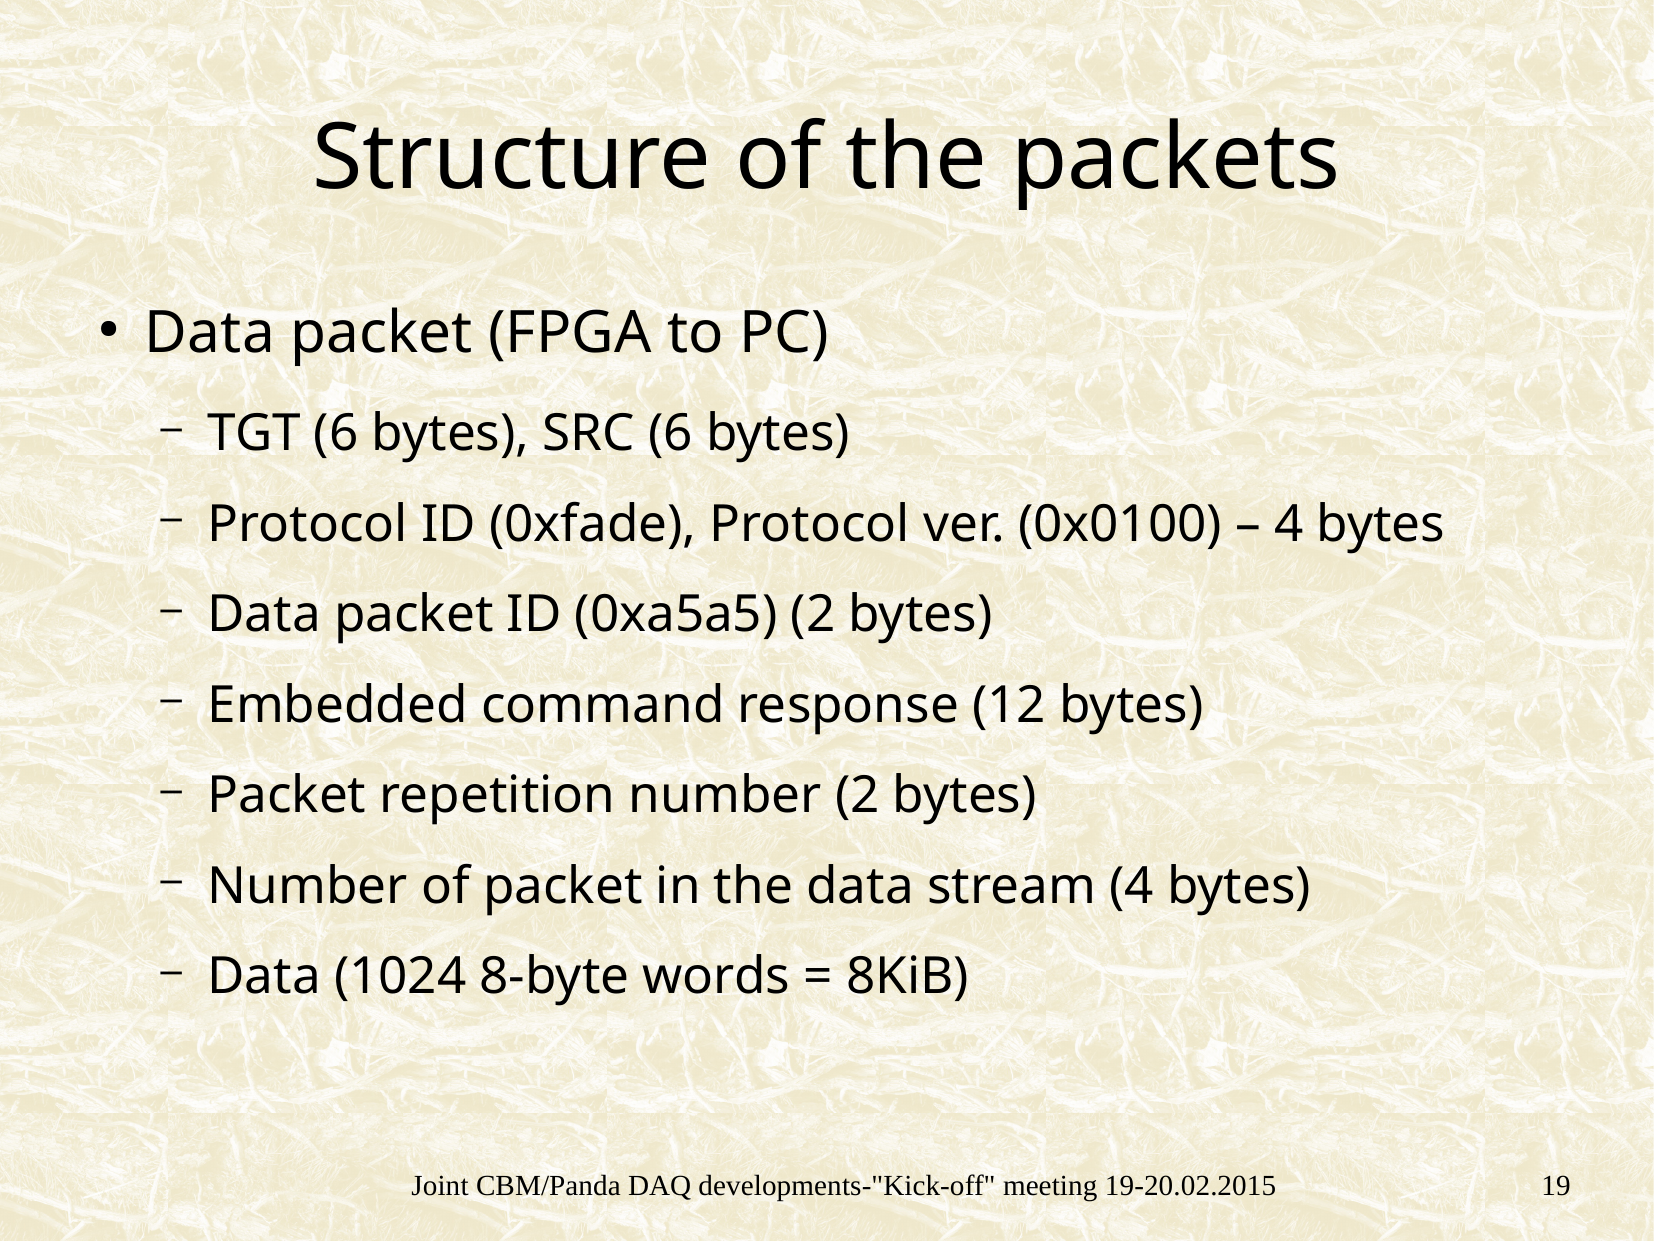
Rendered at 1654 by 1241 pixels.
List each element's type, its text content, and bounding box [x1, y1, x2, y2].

list Data packet (FPGA to PC) TGT (6 bytes), SRC (6 bytes) Protocol ID (0xfade), Protocol ver. (0x0100) – 4 bytes Data packet ID (0xa5a5) (2 bytes) Embedded command response (12 bytes) Packet repetition number (2 bytes) Number of packet in the data stream (4 bytes) Data (1024 8-byte words = 8KiB) [82, 290, 1538, 1010]
picture [0, 0, 1654, 1241]
title Structure of the packets [82, 49, 1571, 257]
